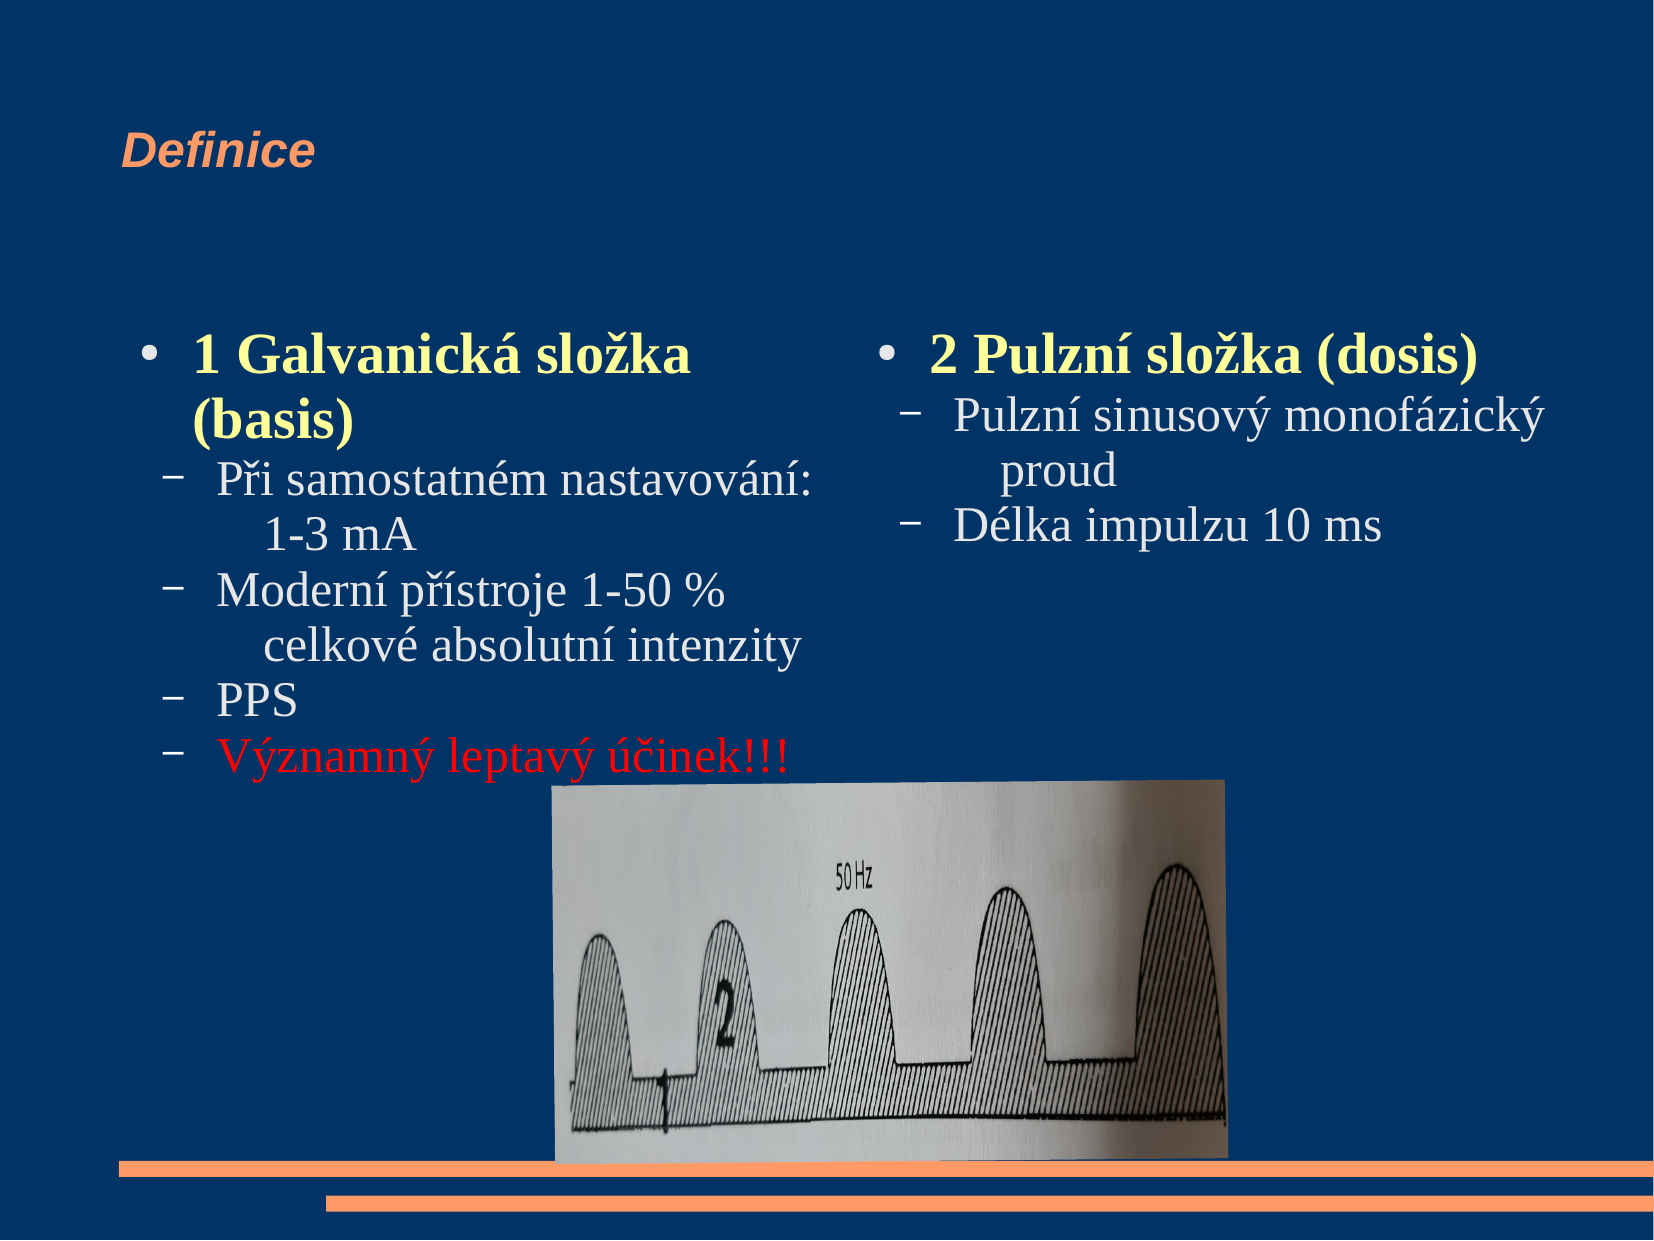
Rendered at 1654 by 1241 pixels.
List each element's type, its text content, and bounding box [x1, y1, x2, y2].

list 2 Pulzní složka (dosis) Pulzní sinusový monofázický proud Délka impulzu 10 ms [858, 322, 1562, 1132]
title Definice [121, 46, 1534, 254]
list 1 Galvanická složka (basis) Při samostatném nastavování: 1-3 mA Moderní přístroje 1-50 % celkové absolutní intenzity PPS Významný leptavý účinek!!! [121, 322, 824, 1132]
picture [551, 779, 1229, 1165]
